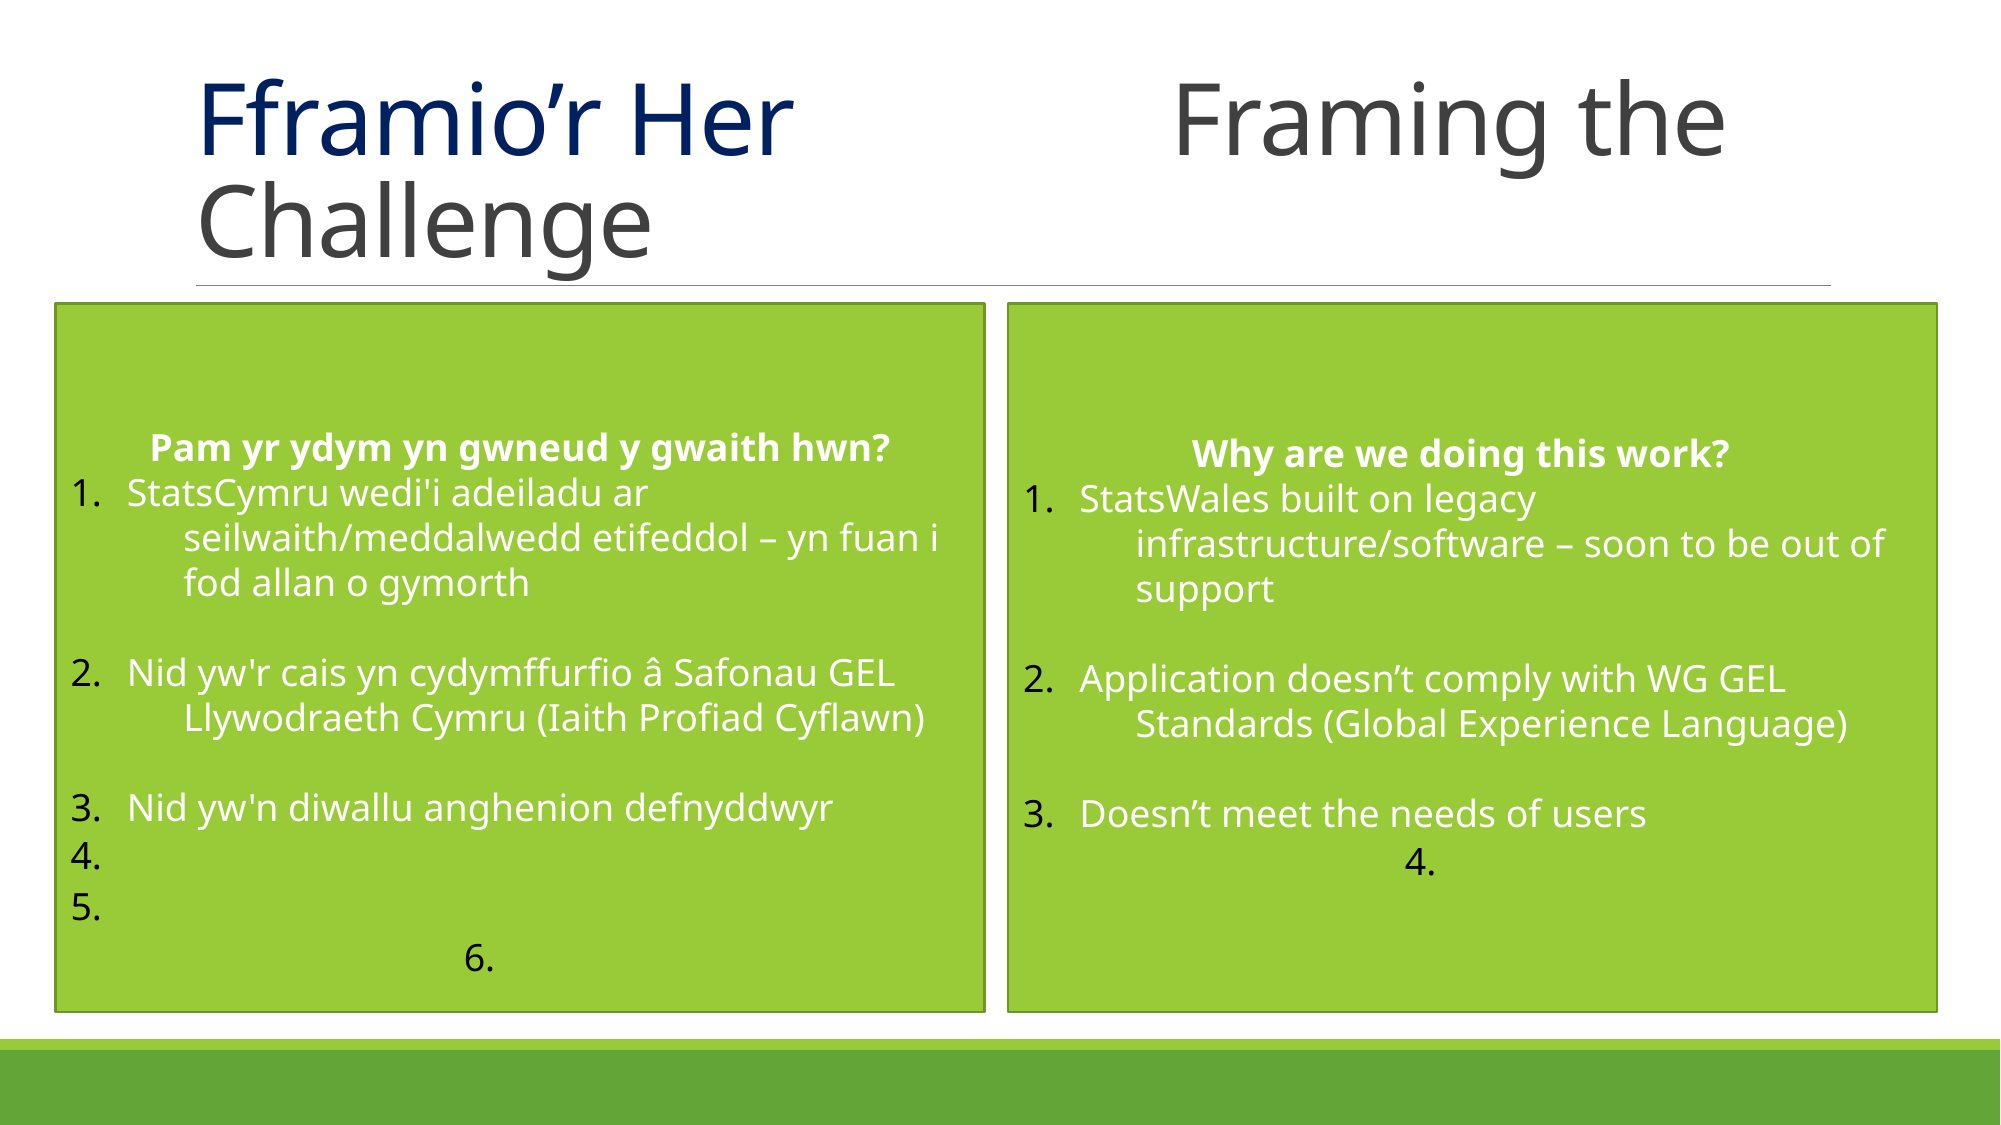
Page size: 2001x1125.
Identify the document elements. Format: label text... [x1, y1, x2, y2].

text_box Why are we doing this work? StatsWales built on legacy infrastructure/software – soon to be out of support Application doesn’t comply with WG GEL Standards (Global Experience Language) Doesn’t meet the needs of users [1008, 303, 1937, 1012]
title Fframio’r Her Framing the Challenge [180, 47, 1962, 286]
text_box Pam yr ydym yn gwneud y gwaith hwn? StatsCymru wedi'i adeiladu ar seilwaith/meddalwedd etifeddol – yn fuan i fod allan o gymorth Nid yw'r cais yn cydymffurfio â Safonau GEL Llywodraeth Cymru (Iaith Profiad Cyflawn) Nid yw'n diwallu anghenion defnyddwyr [56, 303, 984, 1012]
